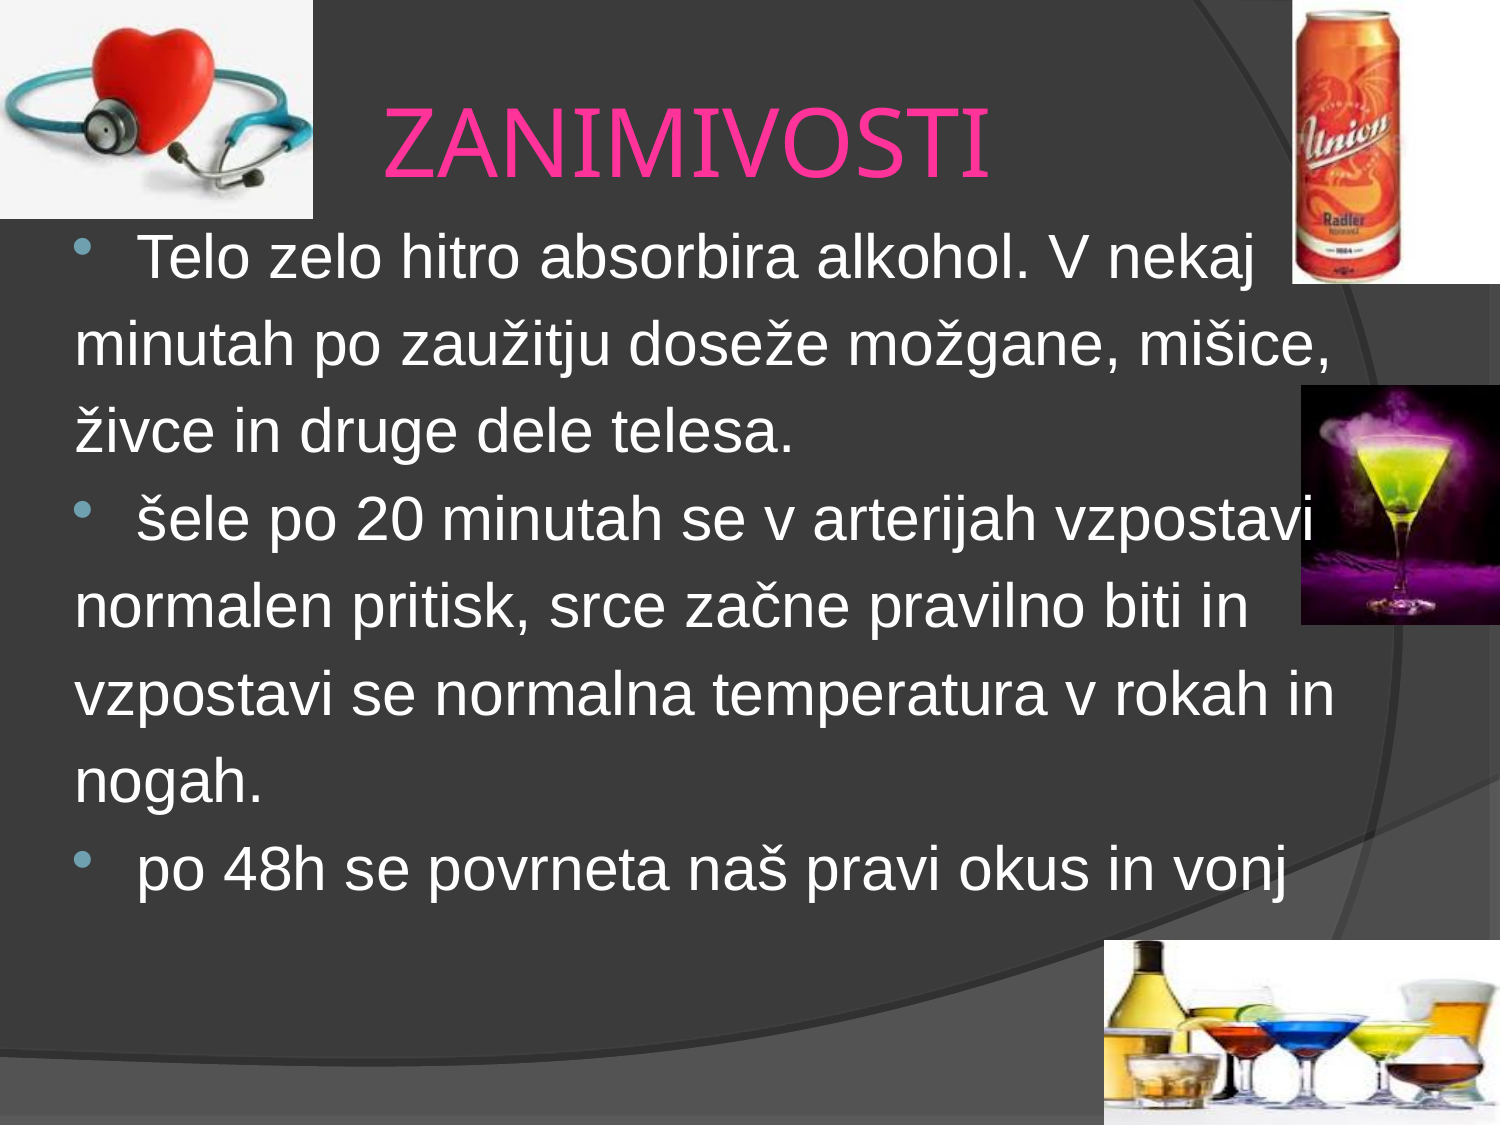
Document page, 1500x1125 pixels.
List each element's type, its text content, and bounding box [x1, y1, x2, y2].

picture [0, 0, 313, 219]
picture [1412, 385, 1500, 625]
list Telo zelo hitro absorbira alkohol. V nekaj minutah po zaužitju doseže možgane, mišice, živce in druge dele telesa. šele po 20 minutah se v arterijah vzpostavi normalen pritisk, srce začne pravilno biti in vzpostavi se normalna temperatura v rokah in nogah. po 48h se povrneta naš pravi okus in vonj [53, 208, 1412, 1071]
title ZANIMIVOSTI [313, 45, 1300, 208]
picture [1104, 940, 1500, 1125]
picture [1292, 0, 1500, 284]
